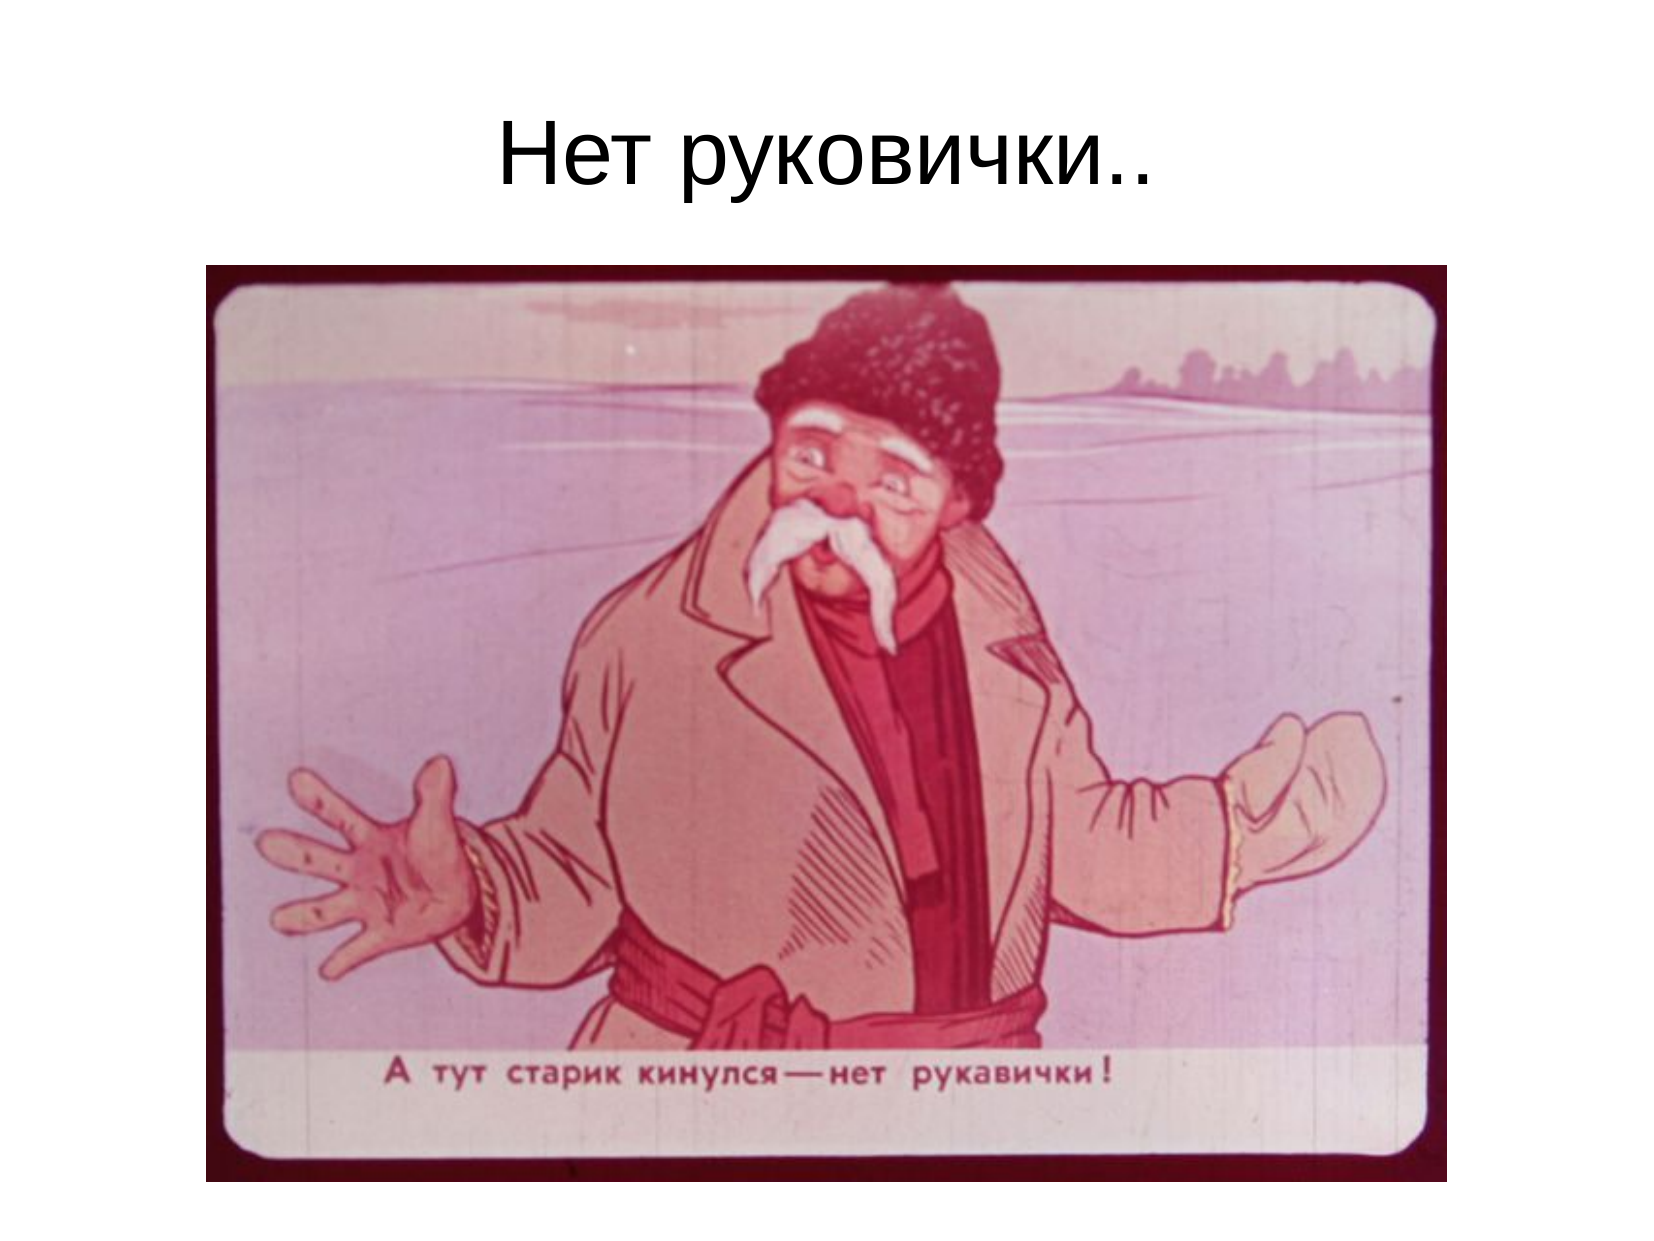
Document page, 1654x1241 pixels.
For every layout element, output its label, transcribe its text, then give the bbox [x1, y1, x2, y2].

picture [206, 265, 1447, 1182]
title Нет руковички.. [82, 56, 1571, 250]
